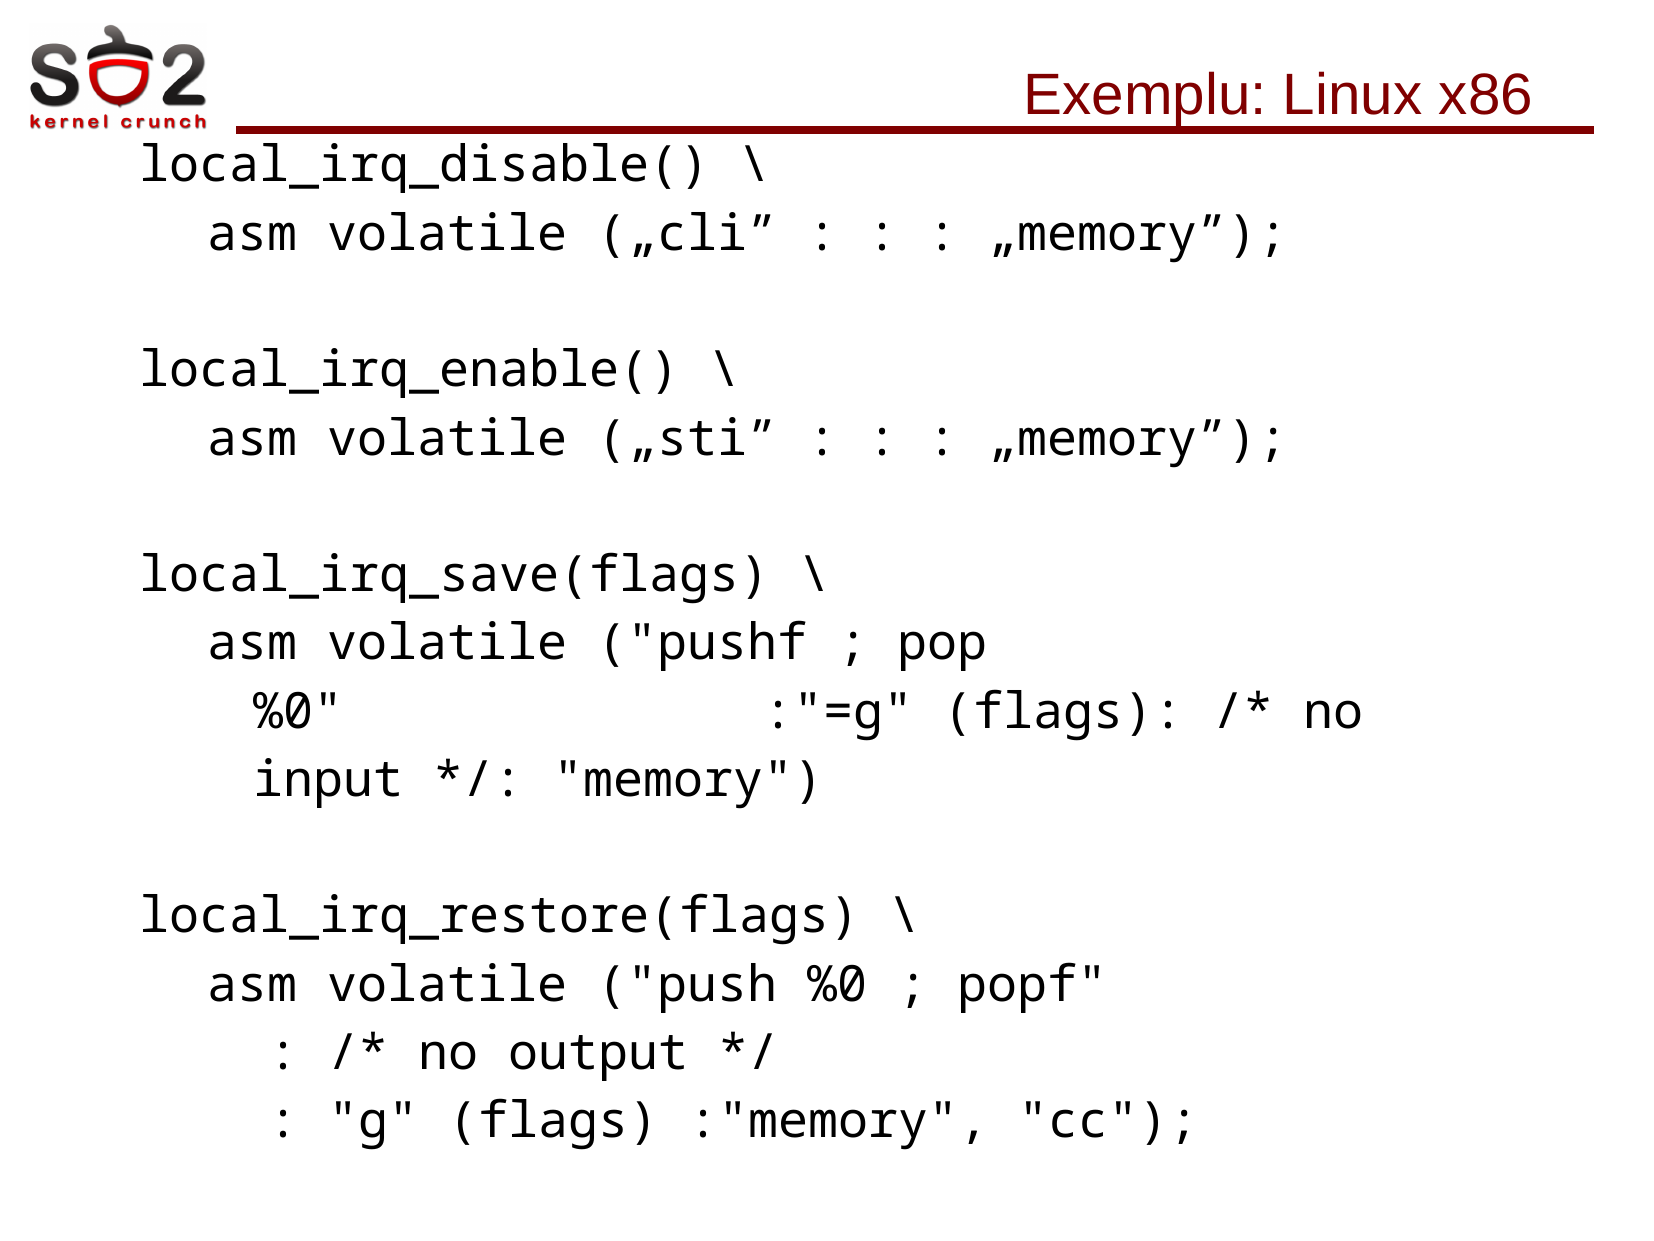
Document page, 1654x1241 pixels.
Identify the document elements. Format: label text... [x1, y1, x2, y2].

picture [29, 23, 121, 130]
list local_irq_disable() \ asm volatile („cli” : : : „memory”); local_irq_enable() \ asm volatile („sti” : : : „memory”); local_irq_save(flags) \ asm volatile ("pushf ; pop %0" :"=g" (flags): /* no input */: "memory") local_irq_restore(flags) \ asm volatile ("push %0 ; popf" : /* no output */ : "g" (flags) :"memory", "cc"); [121, 194, 1534, 1241]
title Exemplu: Linux x86 [121, 11, 1534, 178]
